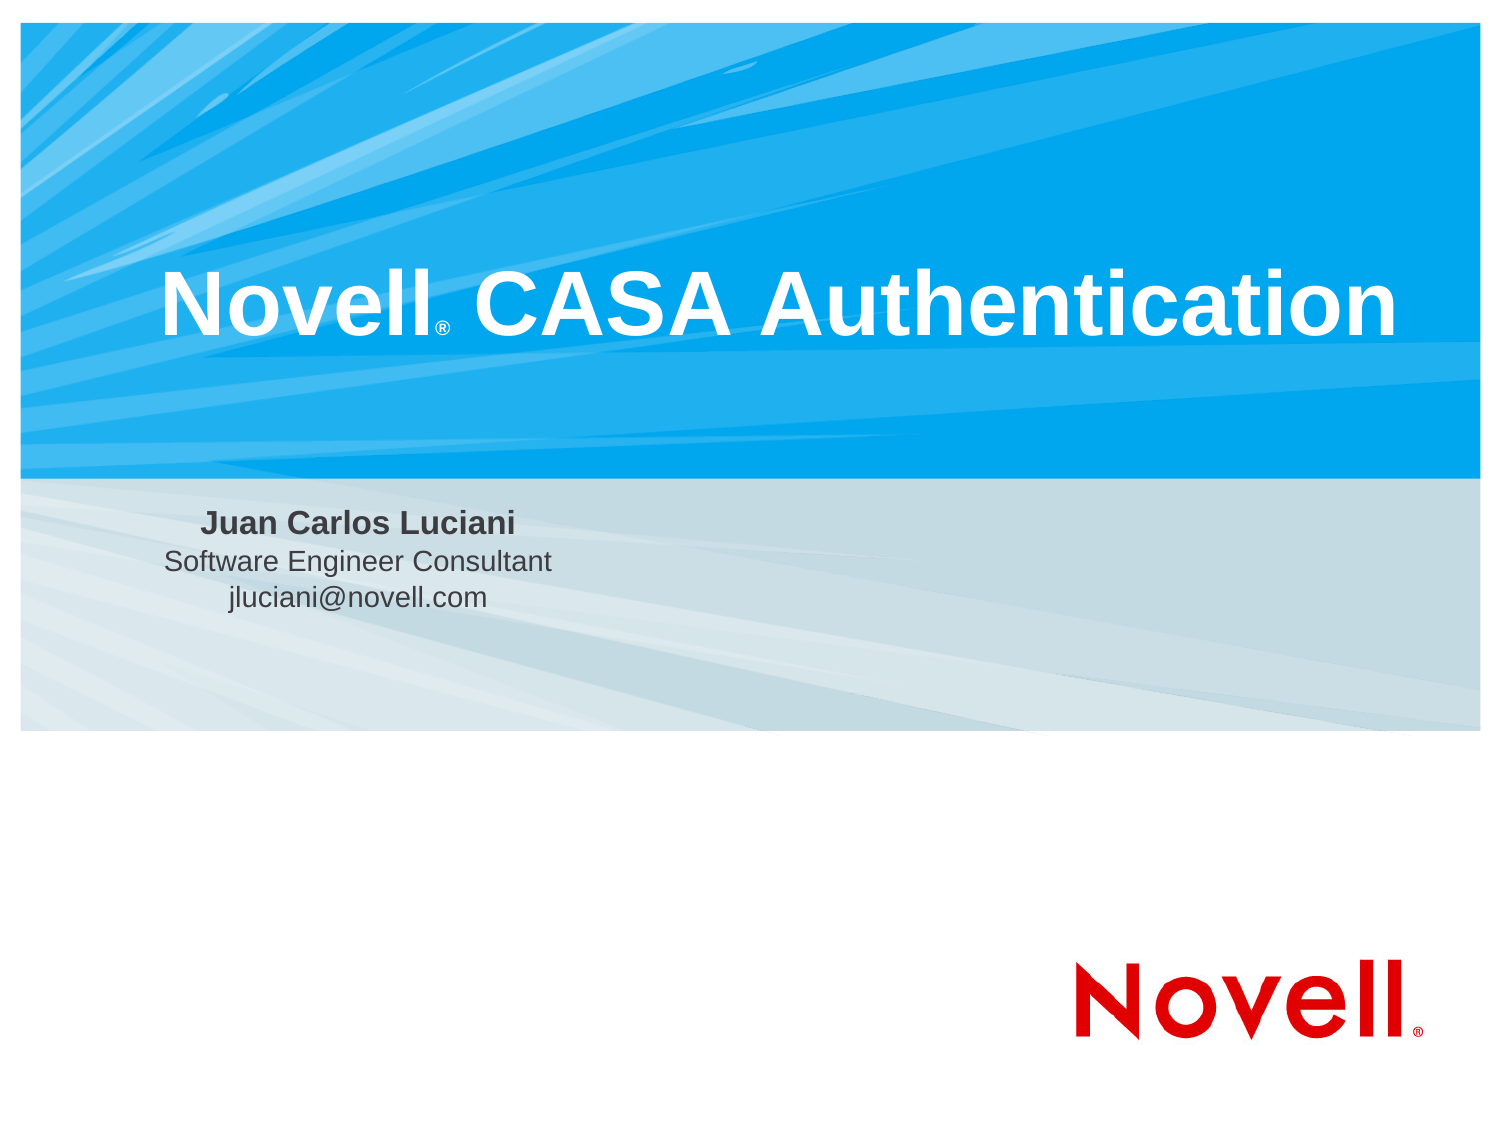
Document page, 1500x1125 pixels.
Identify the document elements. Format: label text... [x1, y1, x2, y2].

subtitle Juan Carlos Luciani Software Engineer Consultant jluciani@novell.com [163, 501, 788, 729]
picture [1066, 951, 1430, 1047]
title Novell® CASA Authentication [160, 153, 1473, 404]
picture [17, 20, 1483, 737]
